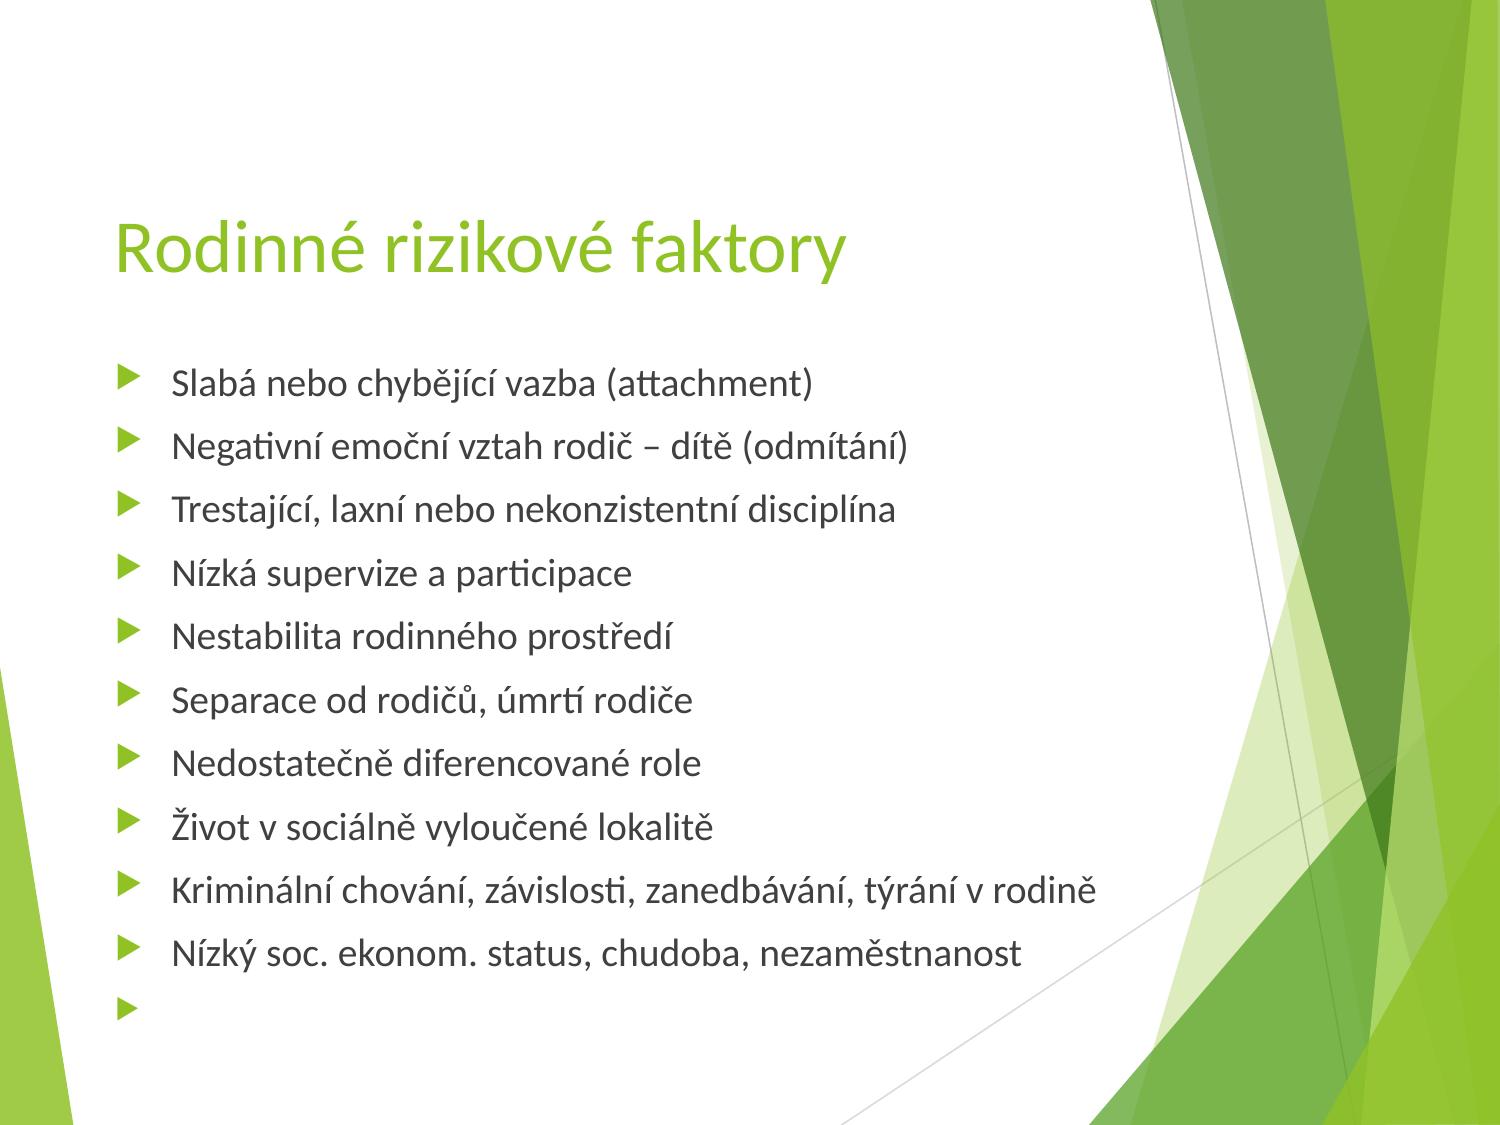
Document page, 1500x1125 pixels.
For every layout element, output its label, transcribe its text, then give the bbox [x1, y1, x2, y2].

list Slabá nebo chybějící vazba (attachment) Negativní emoční vztah rodič – dítě (odmítání) Trestající, laxní nebo nekonzistentní disciplína Nízká supervize a participace Nestabilita rodinného prostředí Separace od rodičů, úmrtí rodiče Nedostatečně diferencované role Život v sociálně vyloučené lokalitě Kriminální chování, závislosti, zanedbávání, týrání v rodině Nízký soc. ekonom. status, chudoba, nezaměstnanost [99, 354, 1142, 992]
title Rodinné rizikové faktory [99, 99, 1142, 317]
